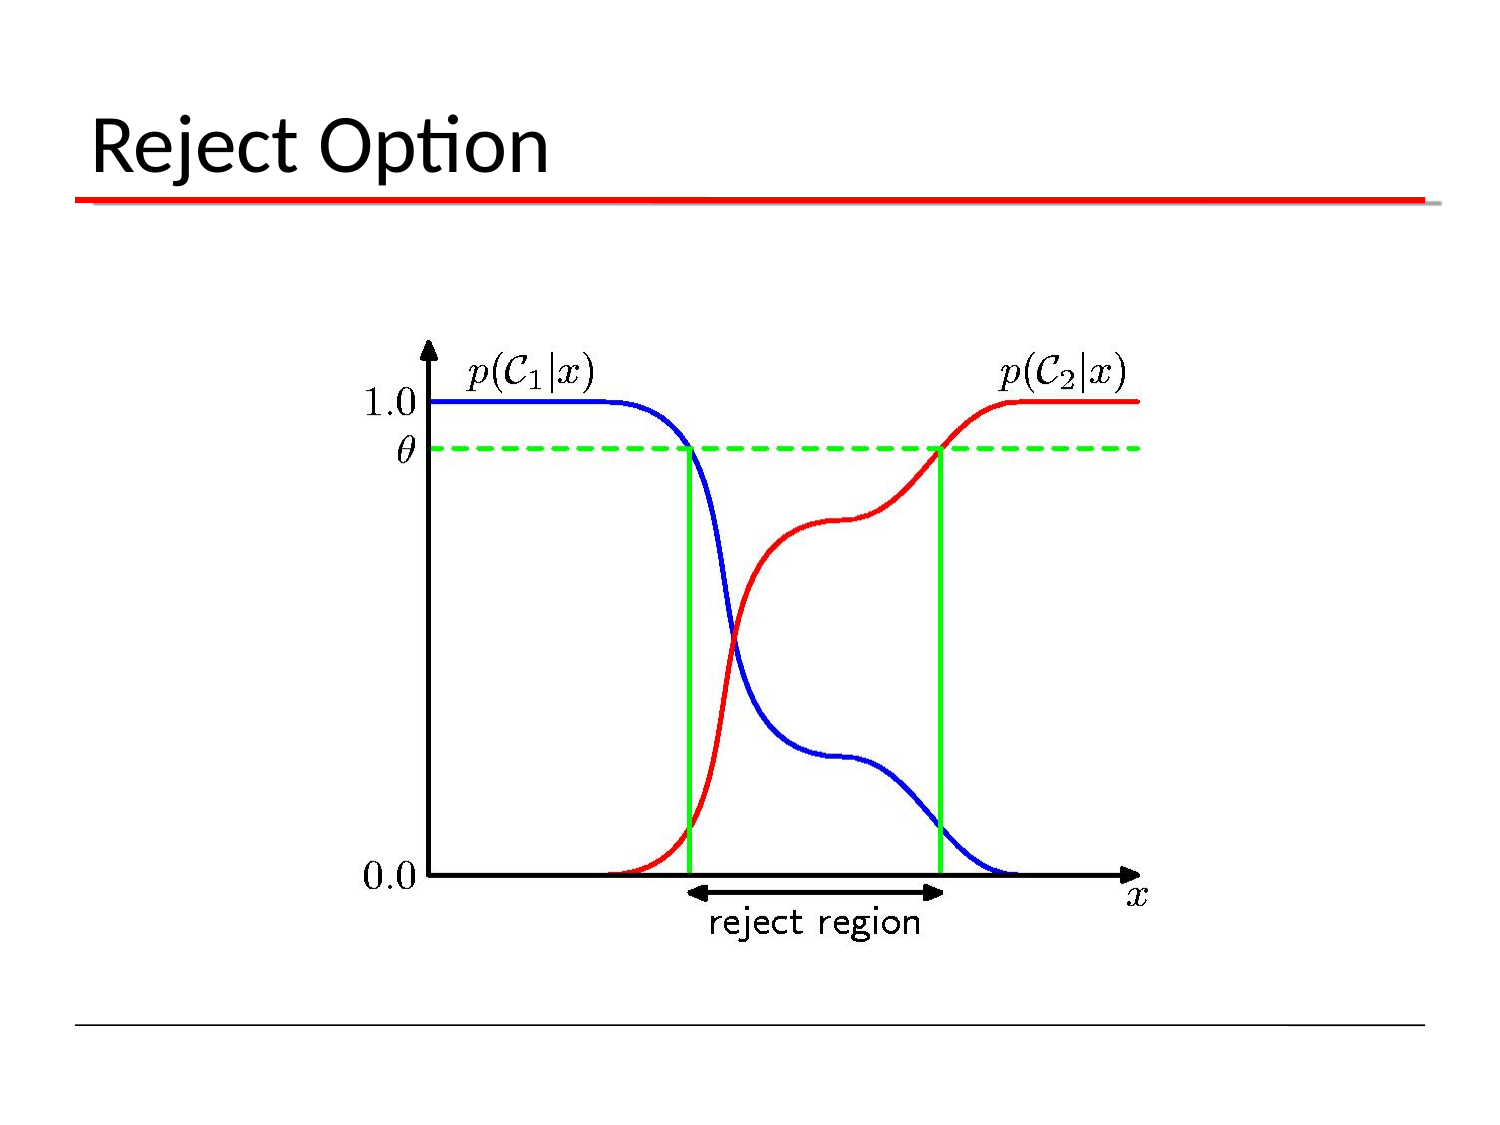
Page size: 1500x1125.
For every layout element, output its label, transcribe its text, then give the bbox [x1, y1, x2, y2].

text_box [358, 337, 1150, 946]
title Reject Option [75, 45, 1426, 233]
